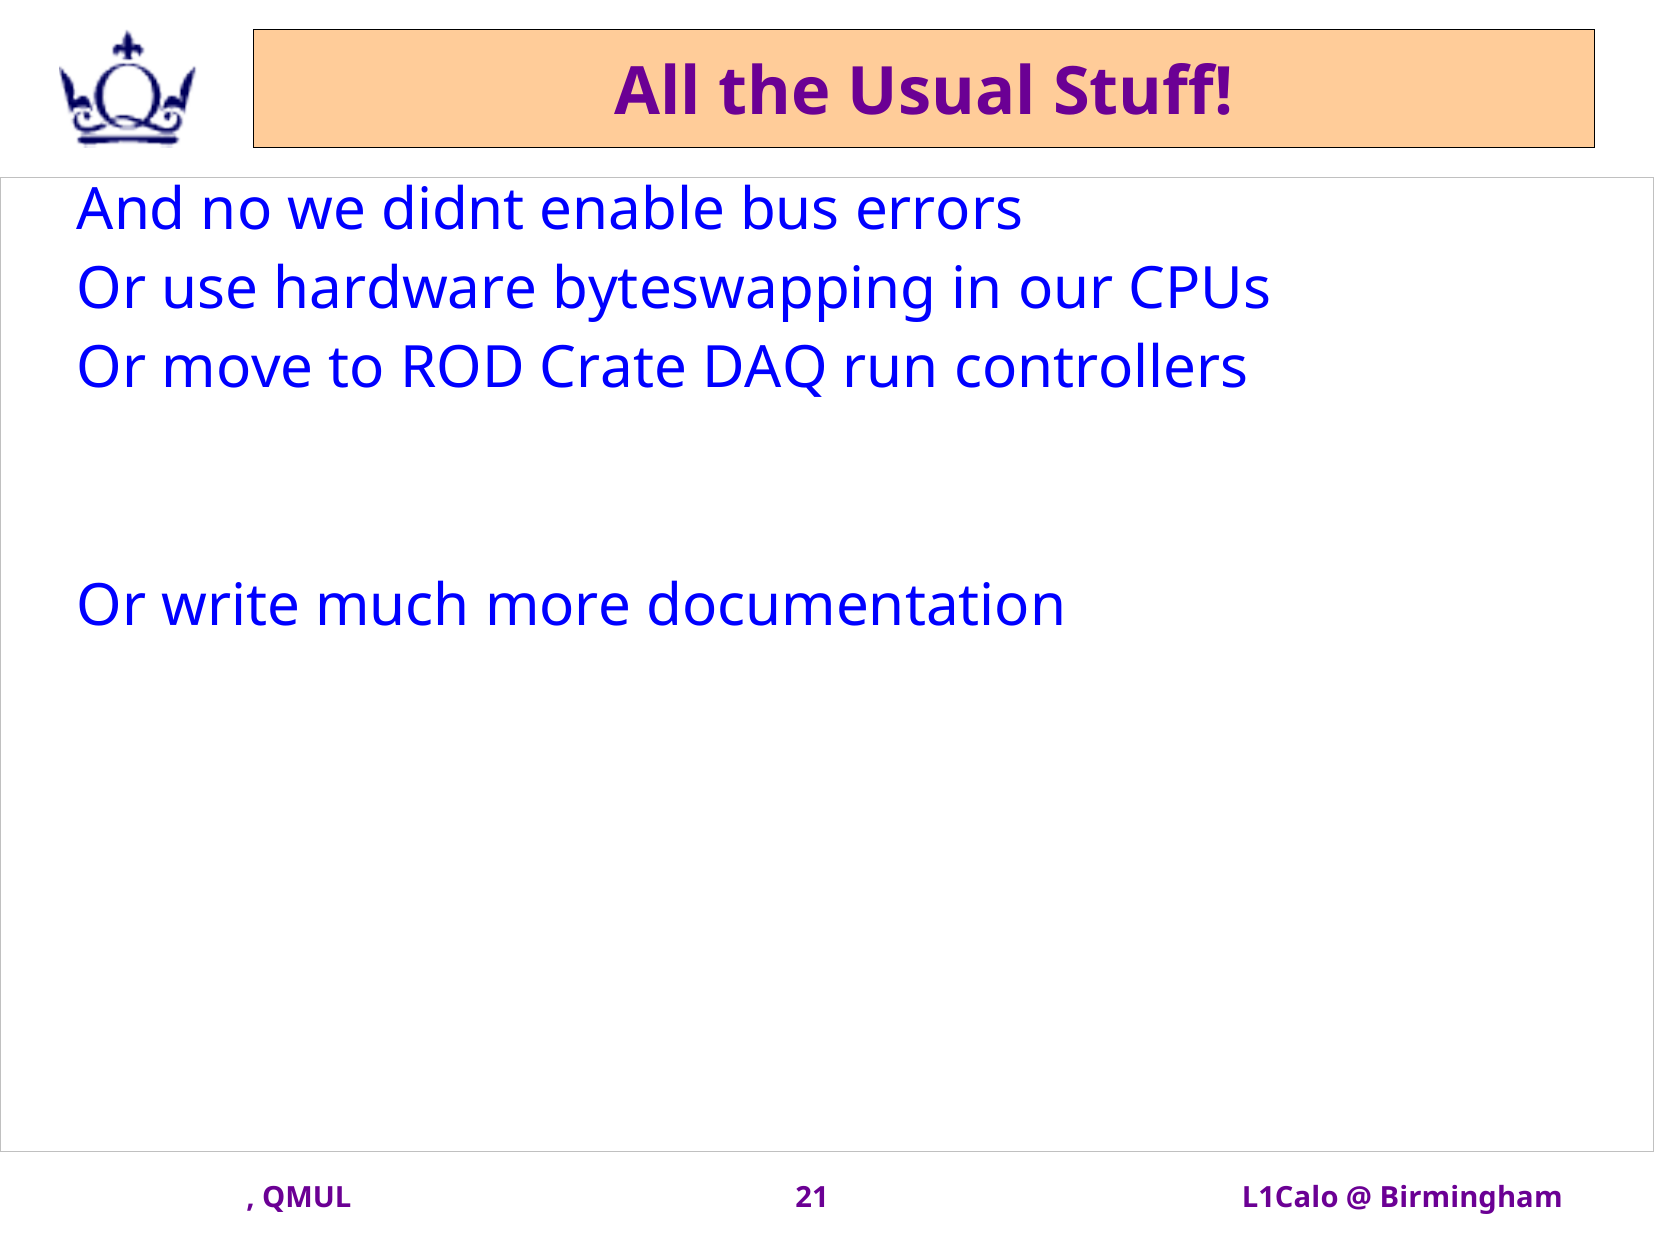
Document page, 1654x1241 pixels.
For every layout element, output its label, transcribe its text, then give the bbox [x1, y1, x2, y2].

title All the Usual Stuff! [253, 29, 1595, 148]
list And no we didnt enable bus errors Or use hardware byteswapping in our CPUs Or move to ROD Crate DAQ run controllers Or write much more documentation [59, 167, 1603, 1135]
picture [59, 29, 200, 148]
